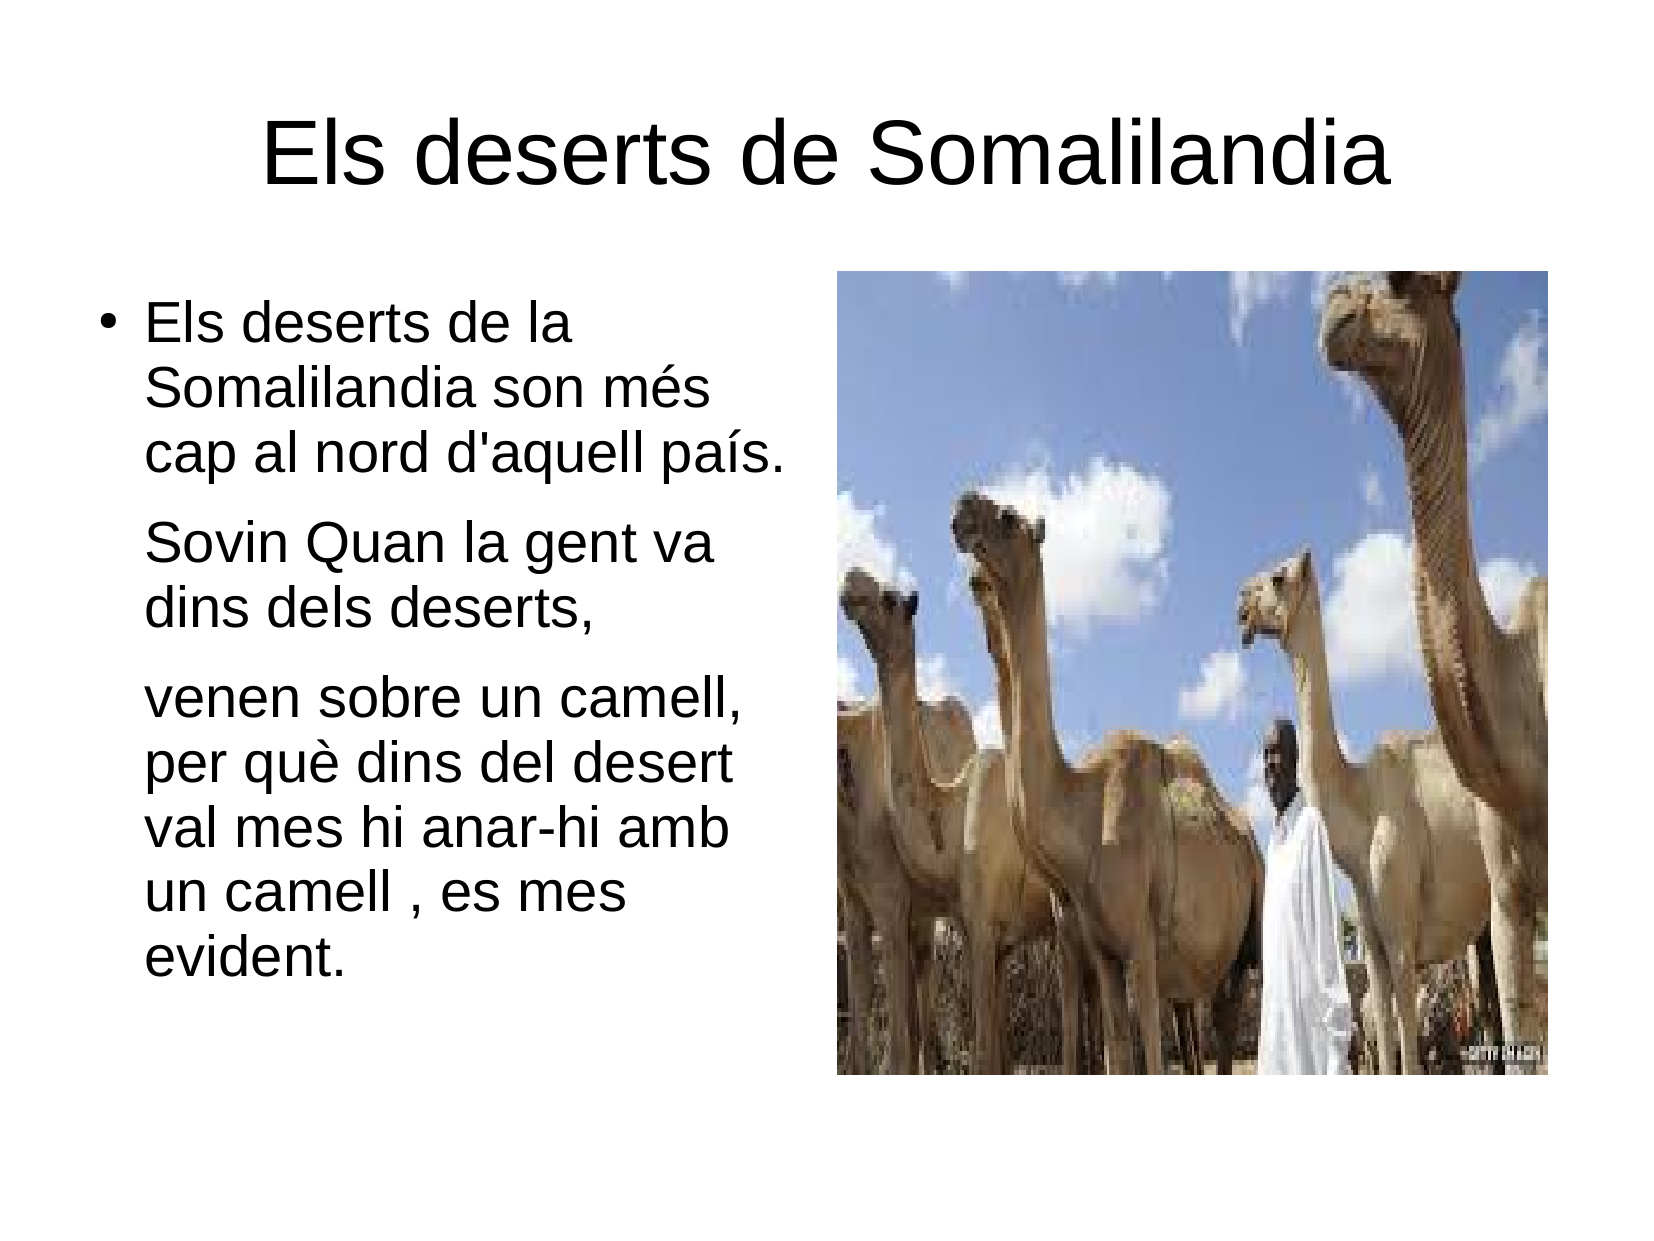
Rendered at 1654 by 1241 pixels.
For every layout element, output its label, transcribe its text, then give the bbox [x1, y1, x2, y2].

title Els deserts de Somalilandia [82, 49, 1571, 257]
list Els deserts de la Somalilandia son més cap al nord d'aquell país. Sovin Quan la gent va dins dels deserts, venen sobre un camell, per què dins del desert val mes hi anar-hi amb un camell , es mes evident. [82, 290, 793, 1010]
picture [837, 271, 1548, 1075]
